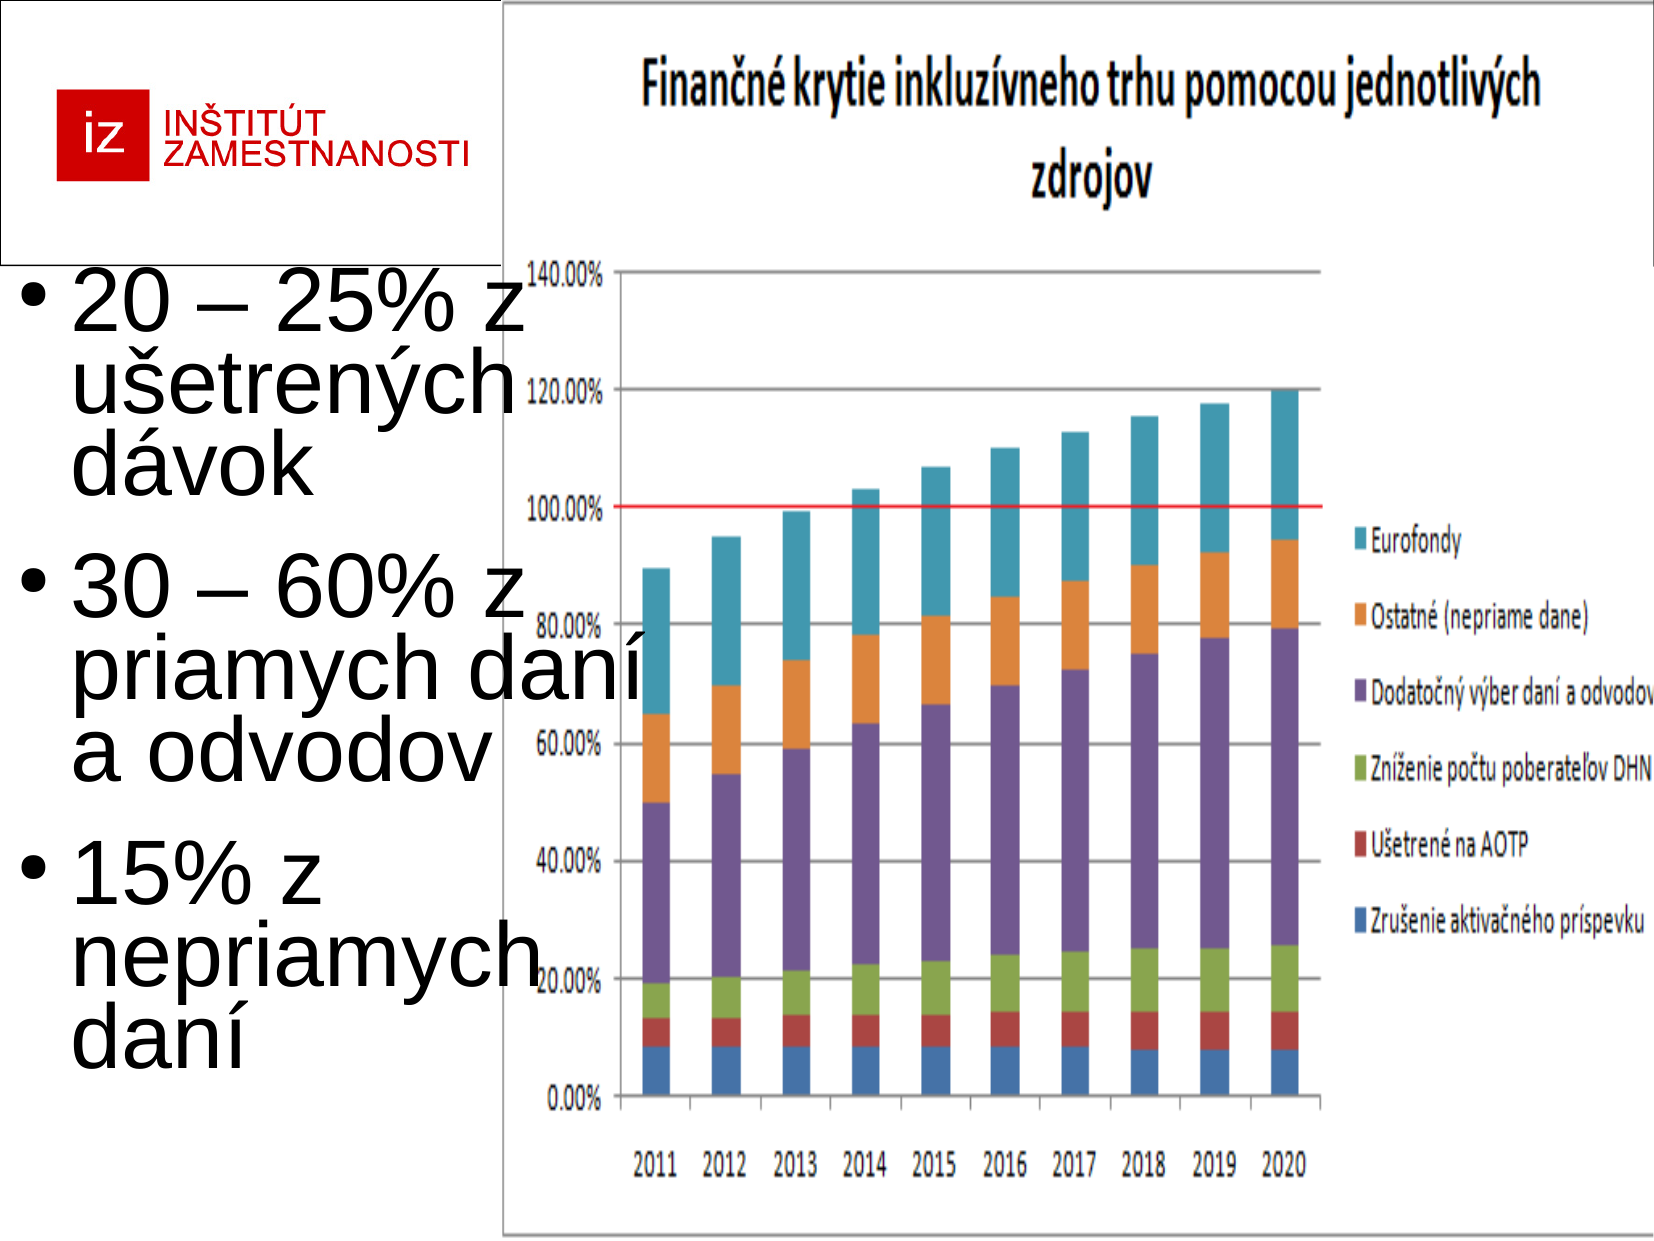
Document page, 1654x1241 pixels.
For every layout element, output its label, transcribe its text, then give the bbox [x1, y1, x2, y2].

picture [5, 0, 1654, 1241]
list 20 – 25% z ušetrených dávok 30 – 60% z priamych daní a odvodov 15% z nepriamych daní [0, 265, 680, 1211]
